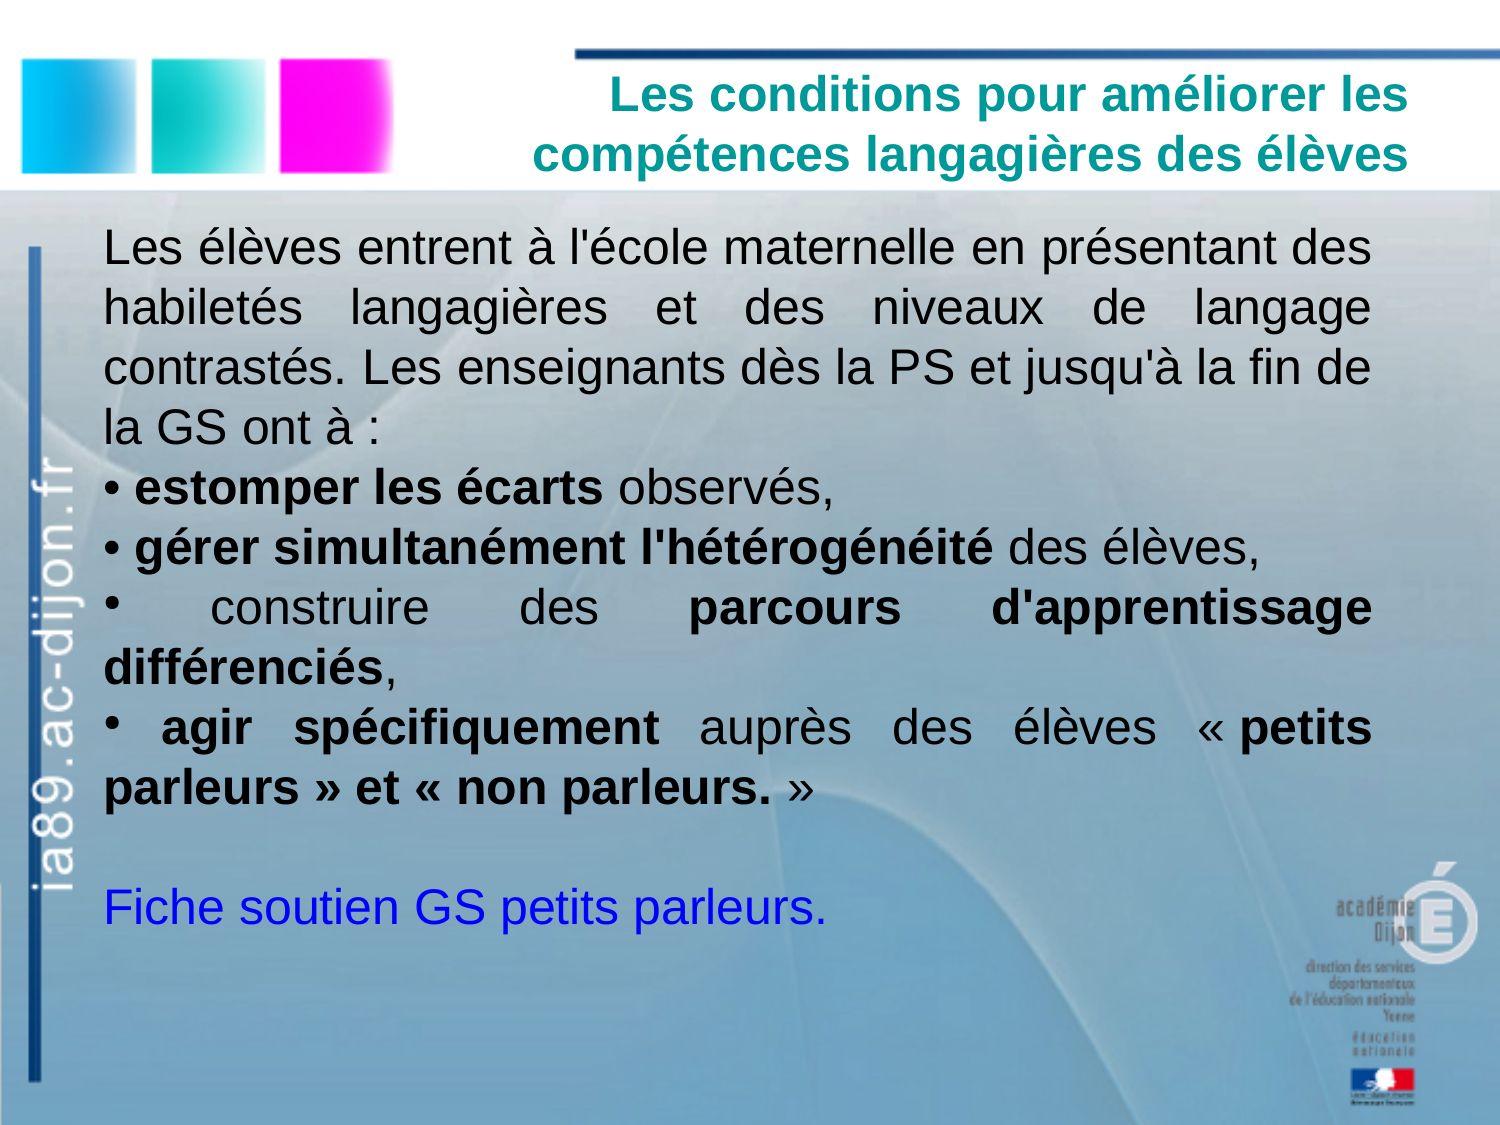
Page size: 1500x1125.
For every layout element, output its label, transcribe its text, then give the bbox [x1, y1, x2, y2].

title Les conditions pour améliorer les compétences langagières des élèves [454, 42, 1426, 200]
picture [0, 0, 1500, 1125]
text_box Les élèves entrent à l'école maternelle en présentant des habiletés langagières et des niveaux de langage contrastés. Les enseignants dès la PS et jusqu'à la fin de la GS ont à : • estomper les écarts observés, • gérer simultanément l'hétérogénéité des élèves, construire des parcours d'apprentissage différenciés, agir spécifiquement auprès des élèves « petits parleurs » et « non parleurs. » Fiche soutien GS petits parleurs. [88, 206, 1388, 1022]
